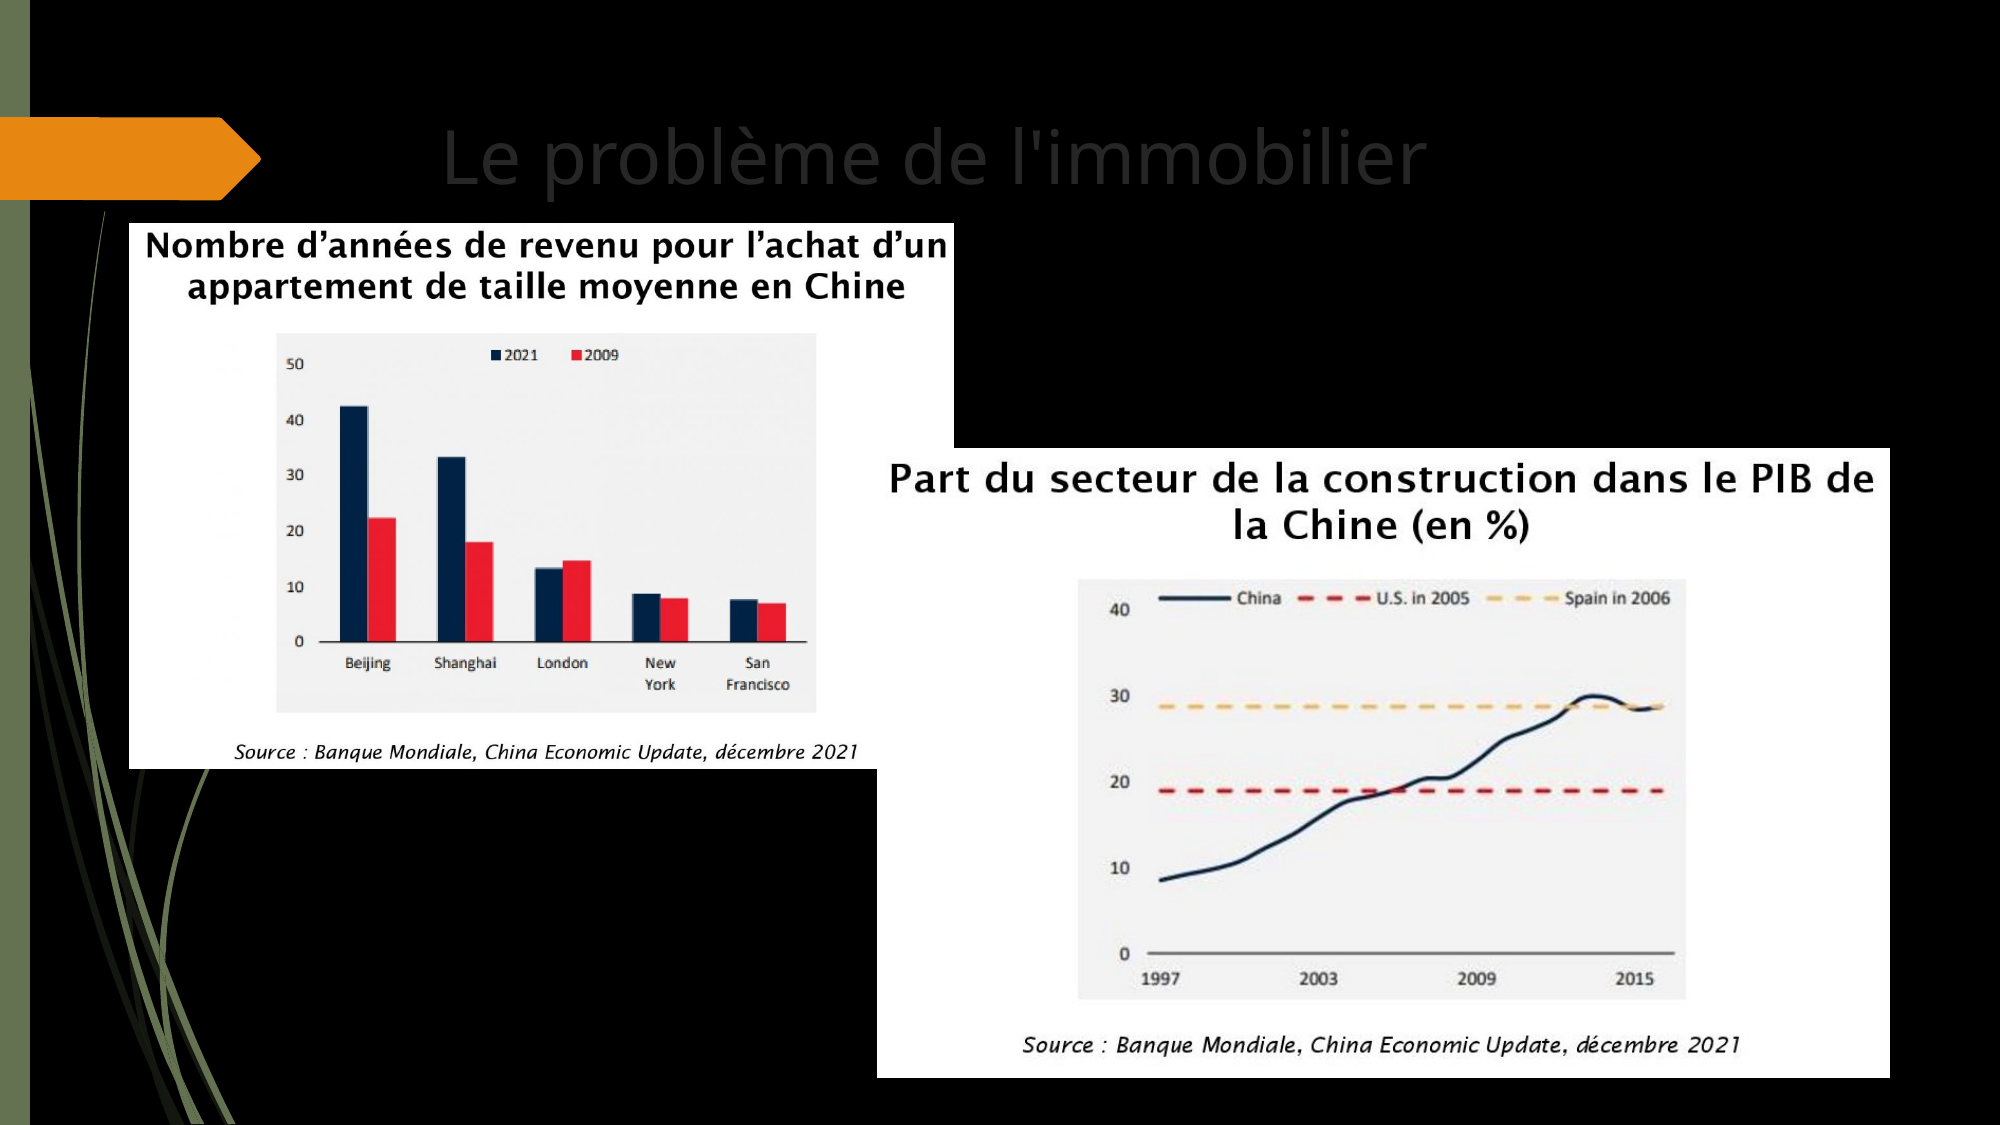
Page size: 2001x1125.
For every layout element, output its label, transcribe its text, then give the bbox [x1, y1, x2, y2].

title Le problème de l'immobilier [425, 102, 1888, 313]
picture [129, 223, 1890, 1078]
